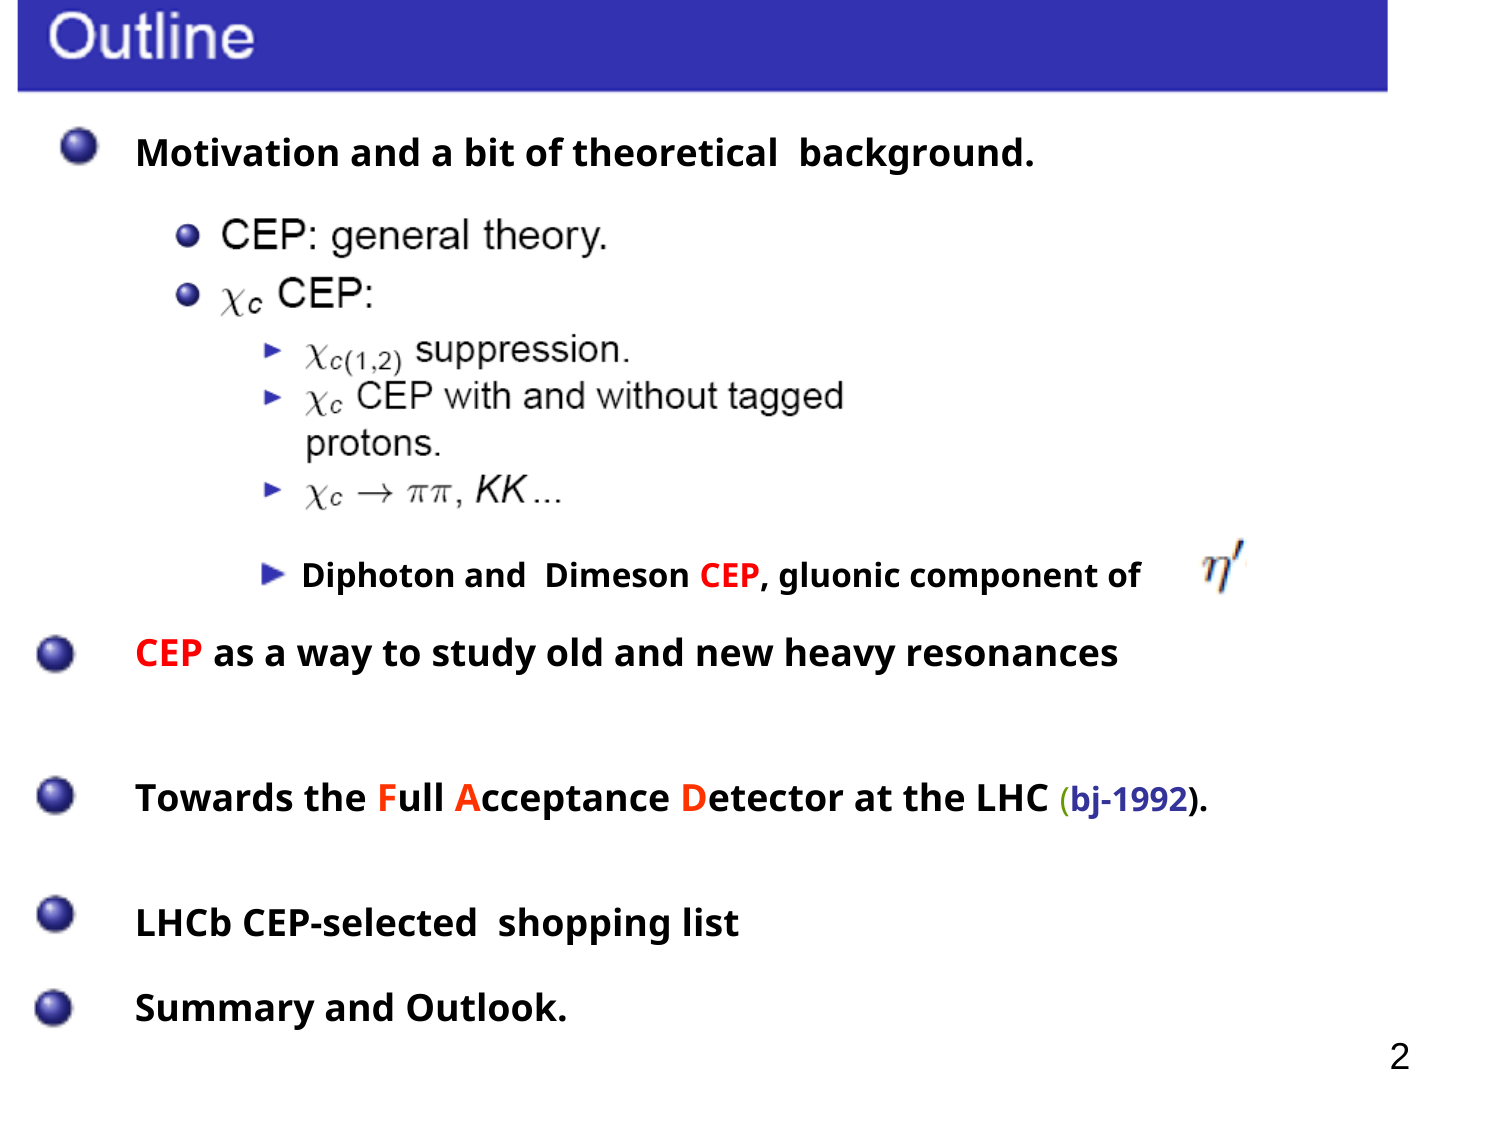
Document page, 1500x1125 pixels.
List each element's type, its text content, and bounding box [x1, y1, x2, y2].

text_box Motivation and a bit of theoretical background. Diphoton and Dimeson CEP, gluonic component of CEP as a way to study old and new heavy resonances Towards the Full Acceptance Detector at the LHC (bj-1992). LHCb CEP-selected shopping list Summary and Outlook. [120, 121, 1224, 1125]
text_box <number> [1224, 1024, 1426, 1103]
picture [249, 550, 302, 601]
picture [17, 633, 101, 681]
picture [17, 774, 101, 823]
picture [15, 987, 99, 1035]
picture [141, 213, 928, 528]
picture [1197, 527, 1247, 610]
picture [17, 893, 101, 941]
picture [17, 0, 1388, 173]
